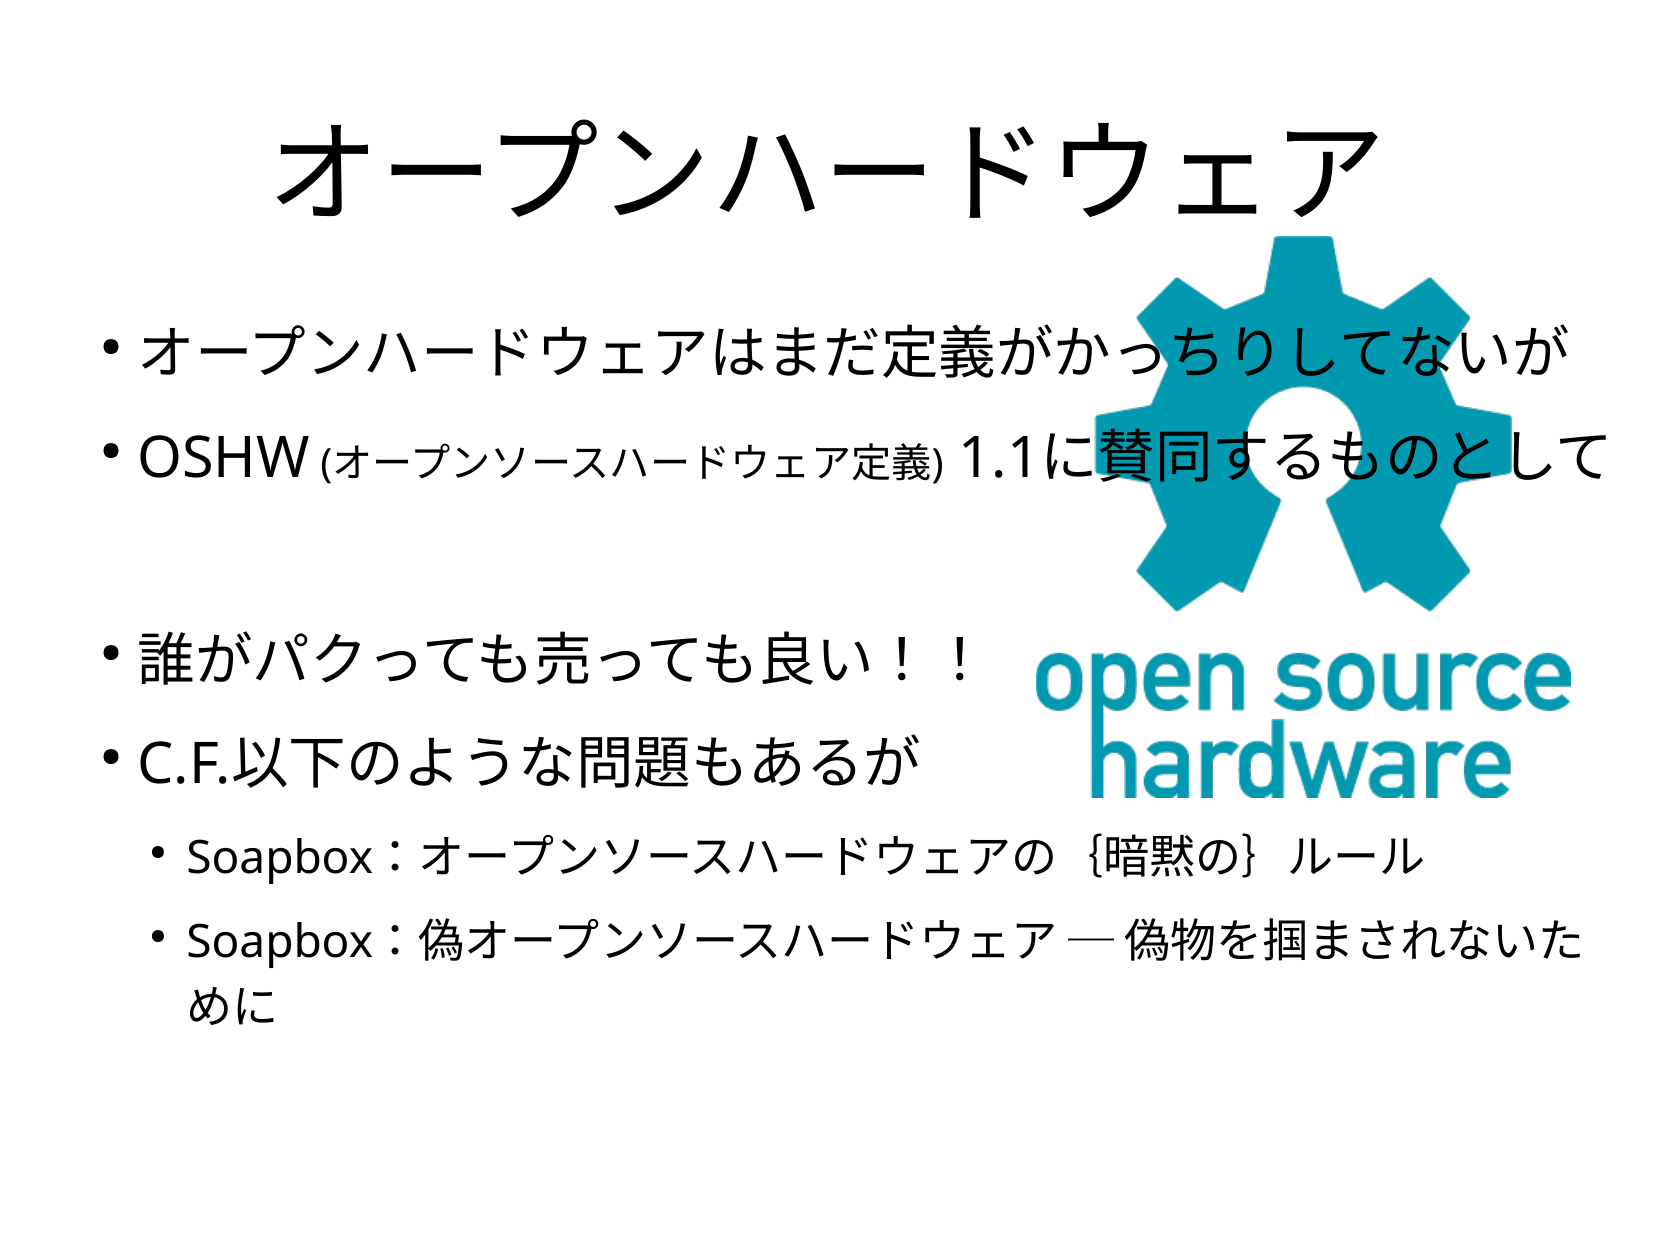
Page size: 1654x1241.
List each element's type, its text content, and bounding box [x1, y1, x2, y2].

list オープンハードウェアはまだ定義がかっちりしてないが OSHW (オープンソースハードウェア定義) 1.1に賛同するものとして 誰がパクっても売っても良い！！ C.F.以下のような問題もあるが Soapbox：オープンソースハードウェアの｛暗黙の｝ルール Soapbox：偽オープンソースハードウェア ─ 偽物を掴まされないために [88, 307, 1625, 1126]
title オープンハードウェア [82, 61, 1571, 269]
picture [1036, 269, 1571, 307]
